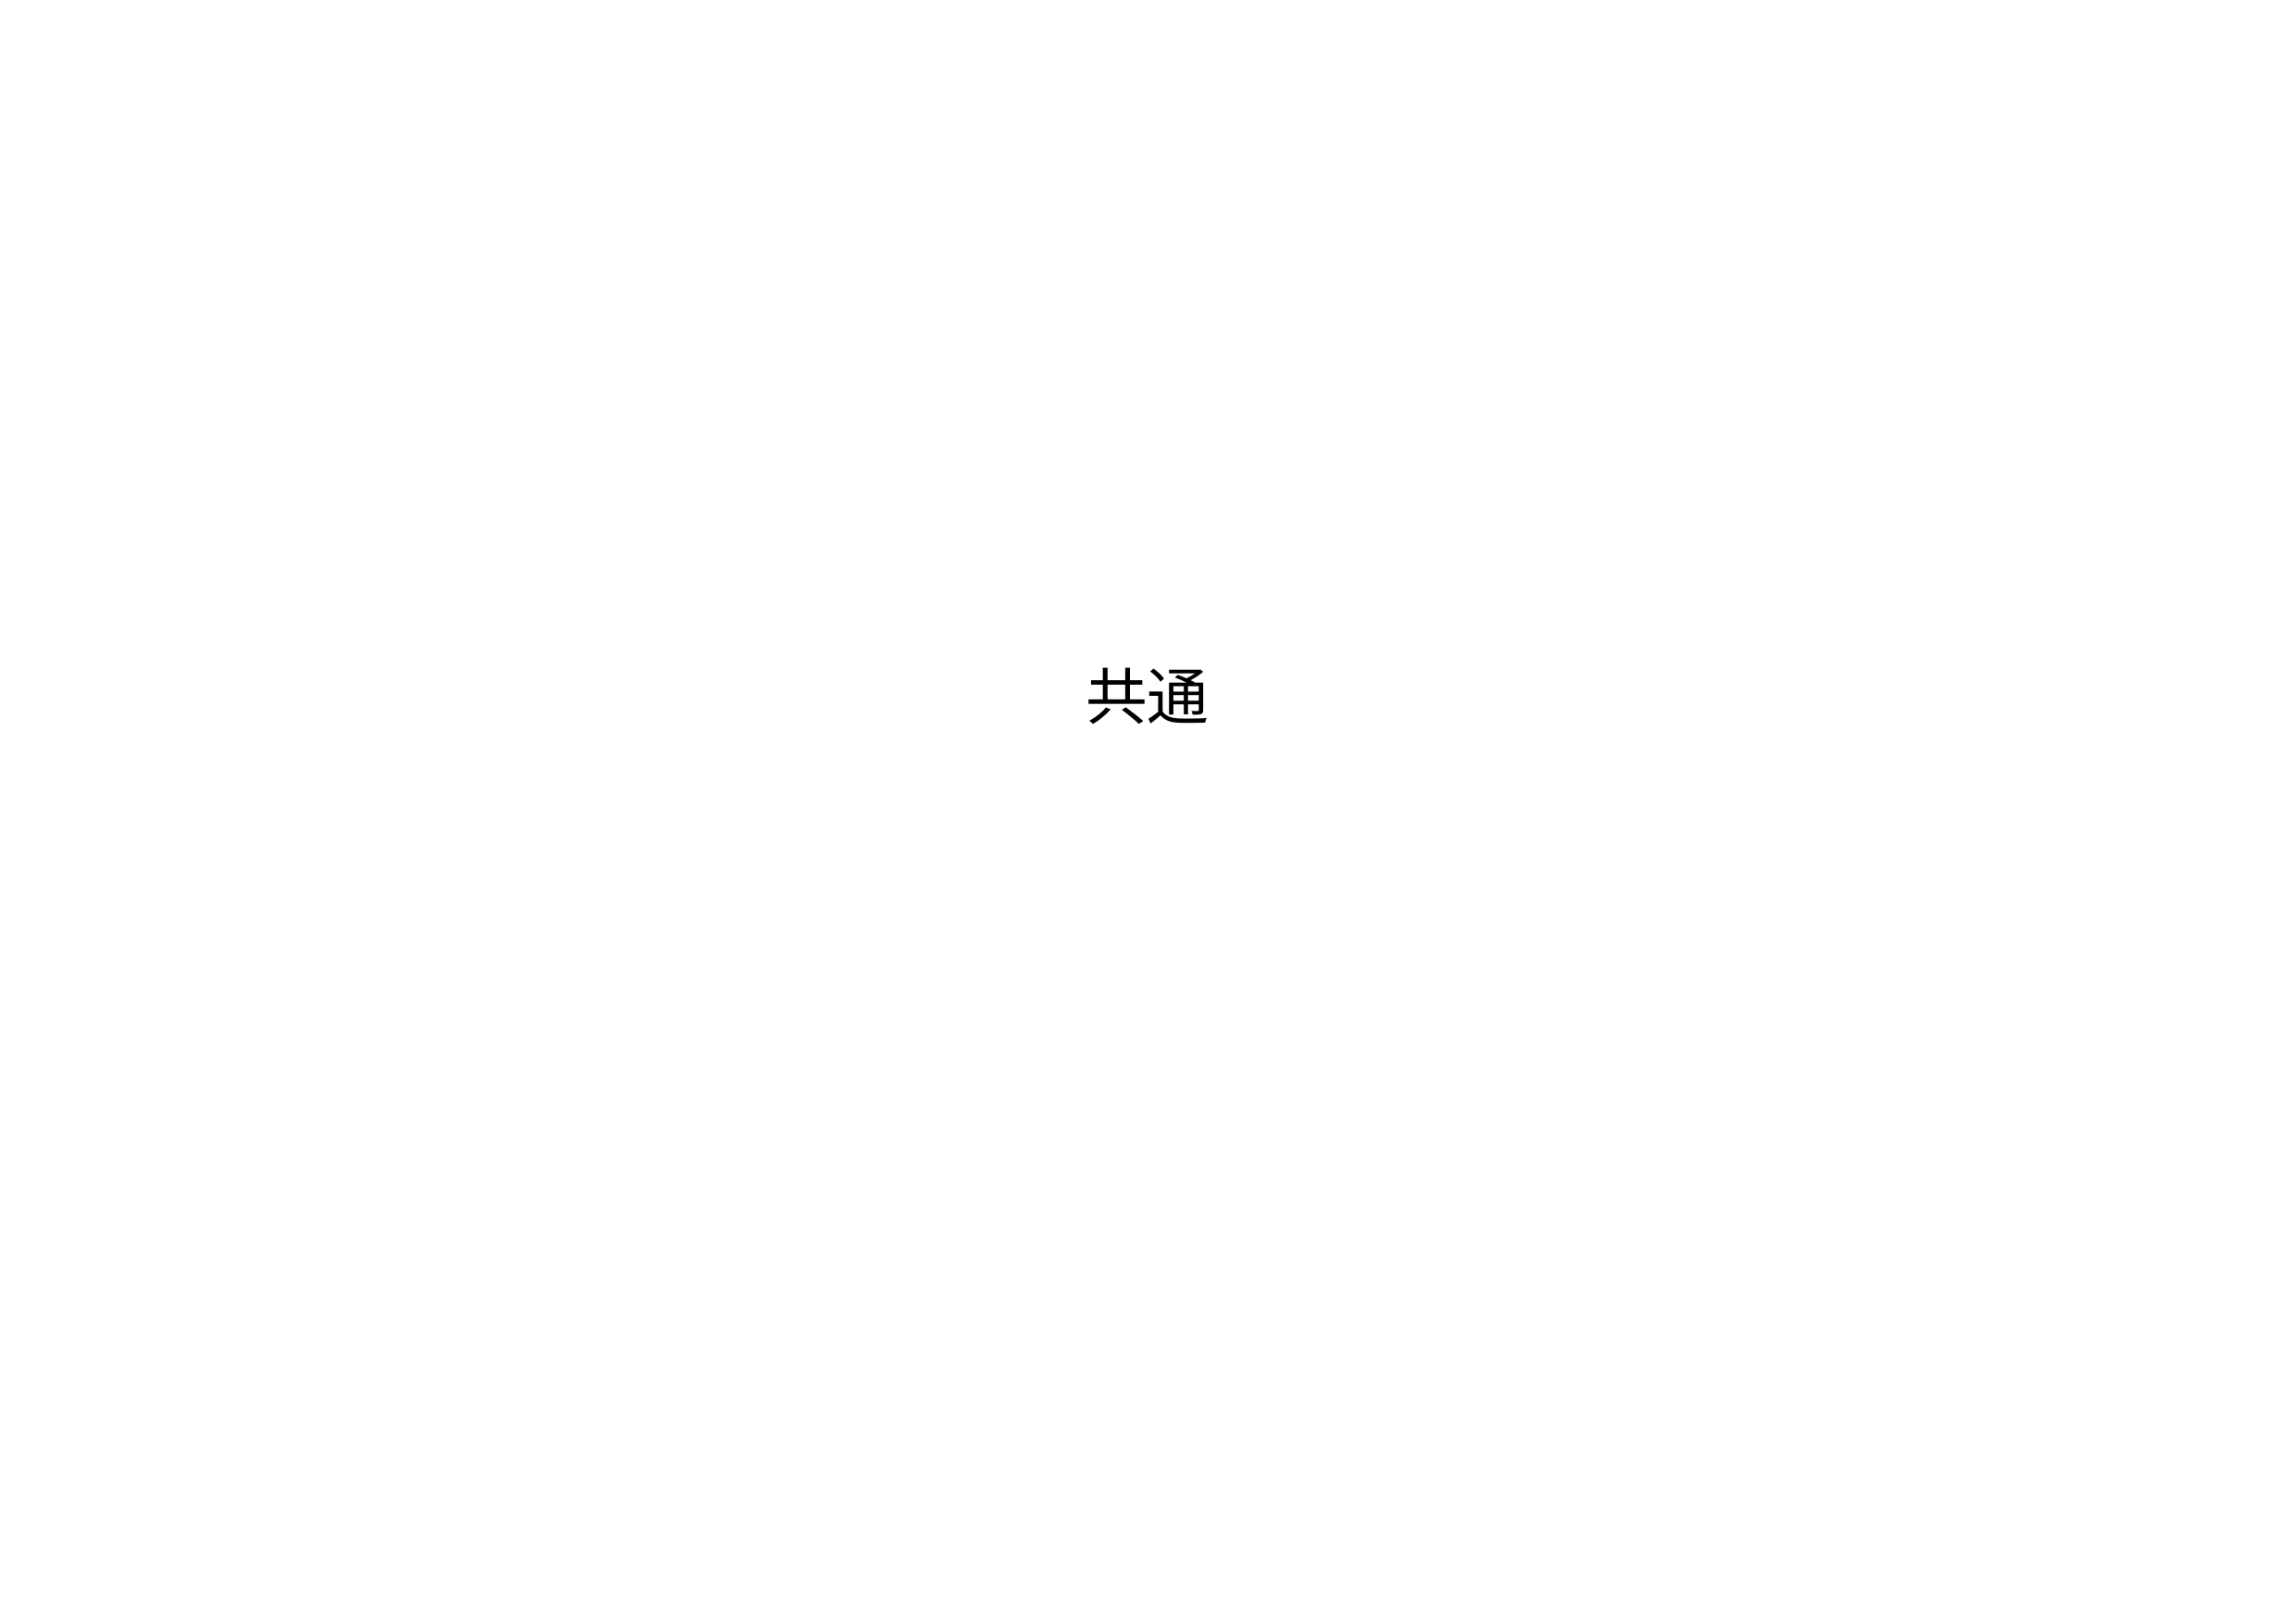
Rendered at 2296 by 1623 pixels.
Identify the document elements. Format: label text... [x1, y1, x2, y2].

subtitle 共通 [115, 64, 2181, 1321]
